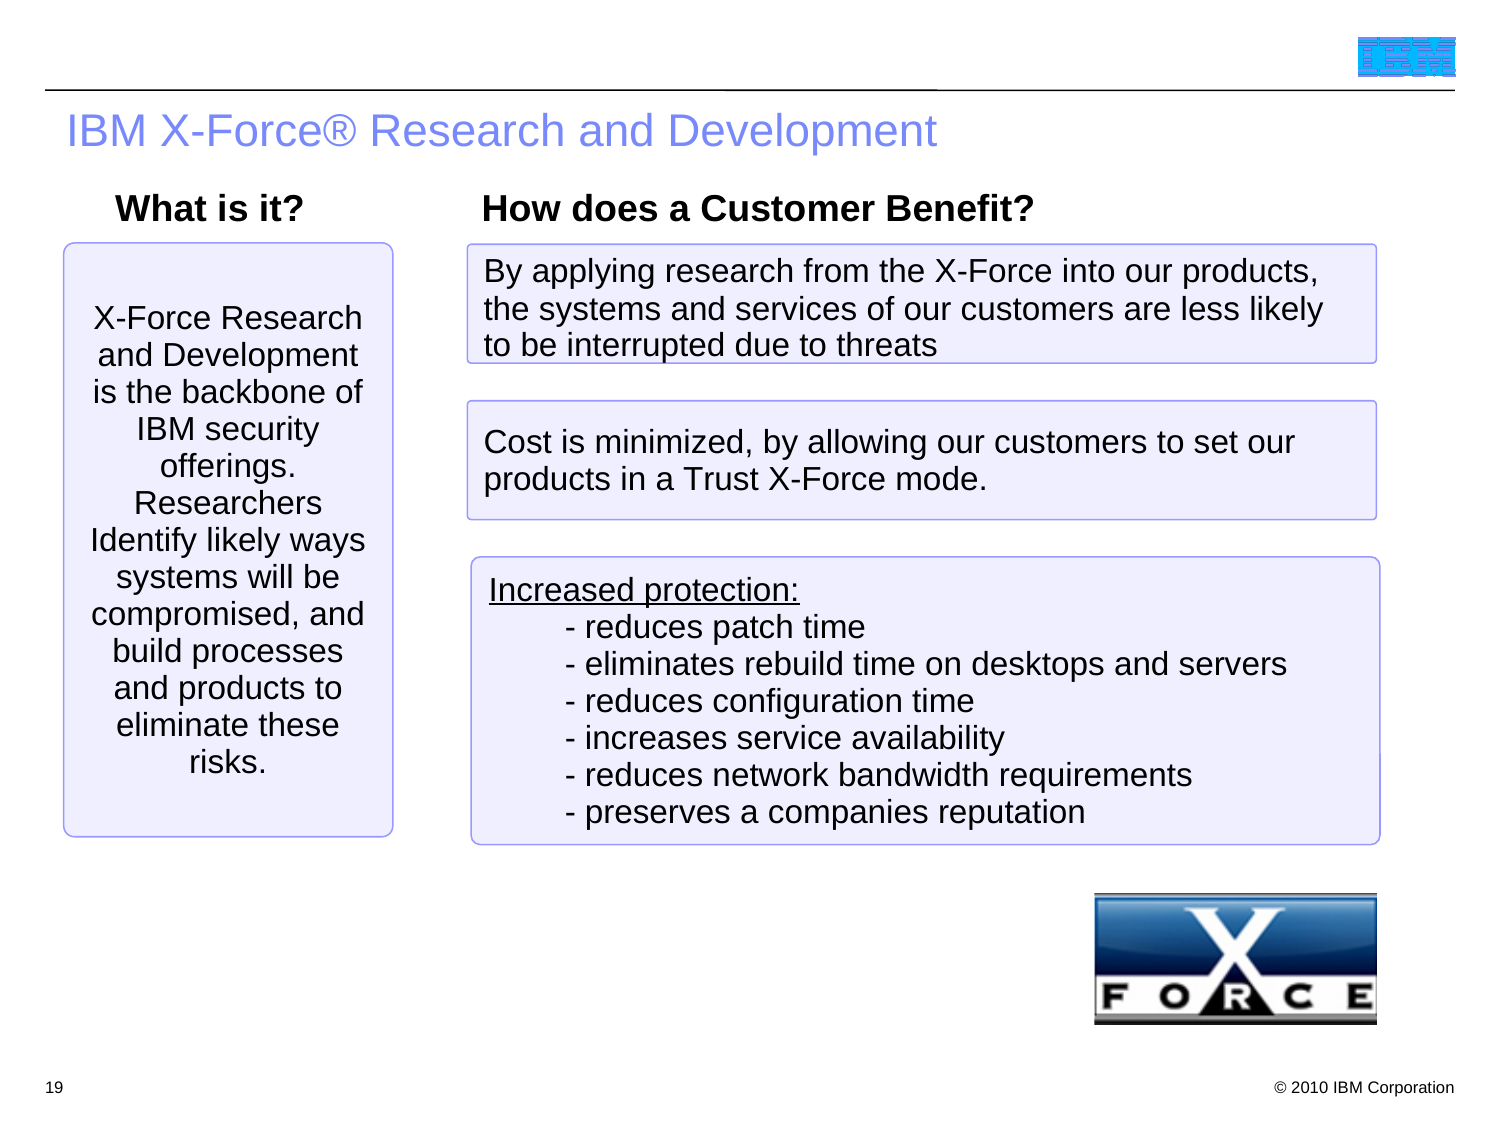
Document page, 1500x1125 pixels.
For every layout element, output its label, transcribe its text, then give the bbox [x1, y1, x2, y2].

text_box What is it? [100, 179, 321, 241]
text_box Cost is minimized, by allowing our customers to set our products in a Trust X-Force mode. [467, 400, 1377, 520]
text_box X-Force Research and Development is the backbone of IBM security offerings. Researchers Identify likely ways systems will be compromised, and build processes and products to eliminate these risks. [63, 242, 393, 837]
text_box By applying research from the X-Force into our products, the systems and services of our customers are less likely to be interrupted due to threats [467, 244, 1377, 364]
text_box Increased protection: - reduces patch time - eliminates rebuild time on desktops and servers - reduces configuration time - increases service availability - reduces network bandwidth requirements - preserves a companies reputation [471, 556, 1381, 845]
picture [1094, 893, 1377, 1025]
text_box How does a Customer Benefit? [466, 179, 1052, 241]
title IBM X-Force® Research and Development [51, 100, 1407, 174]
